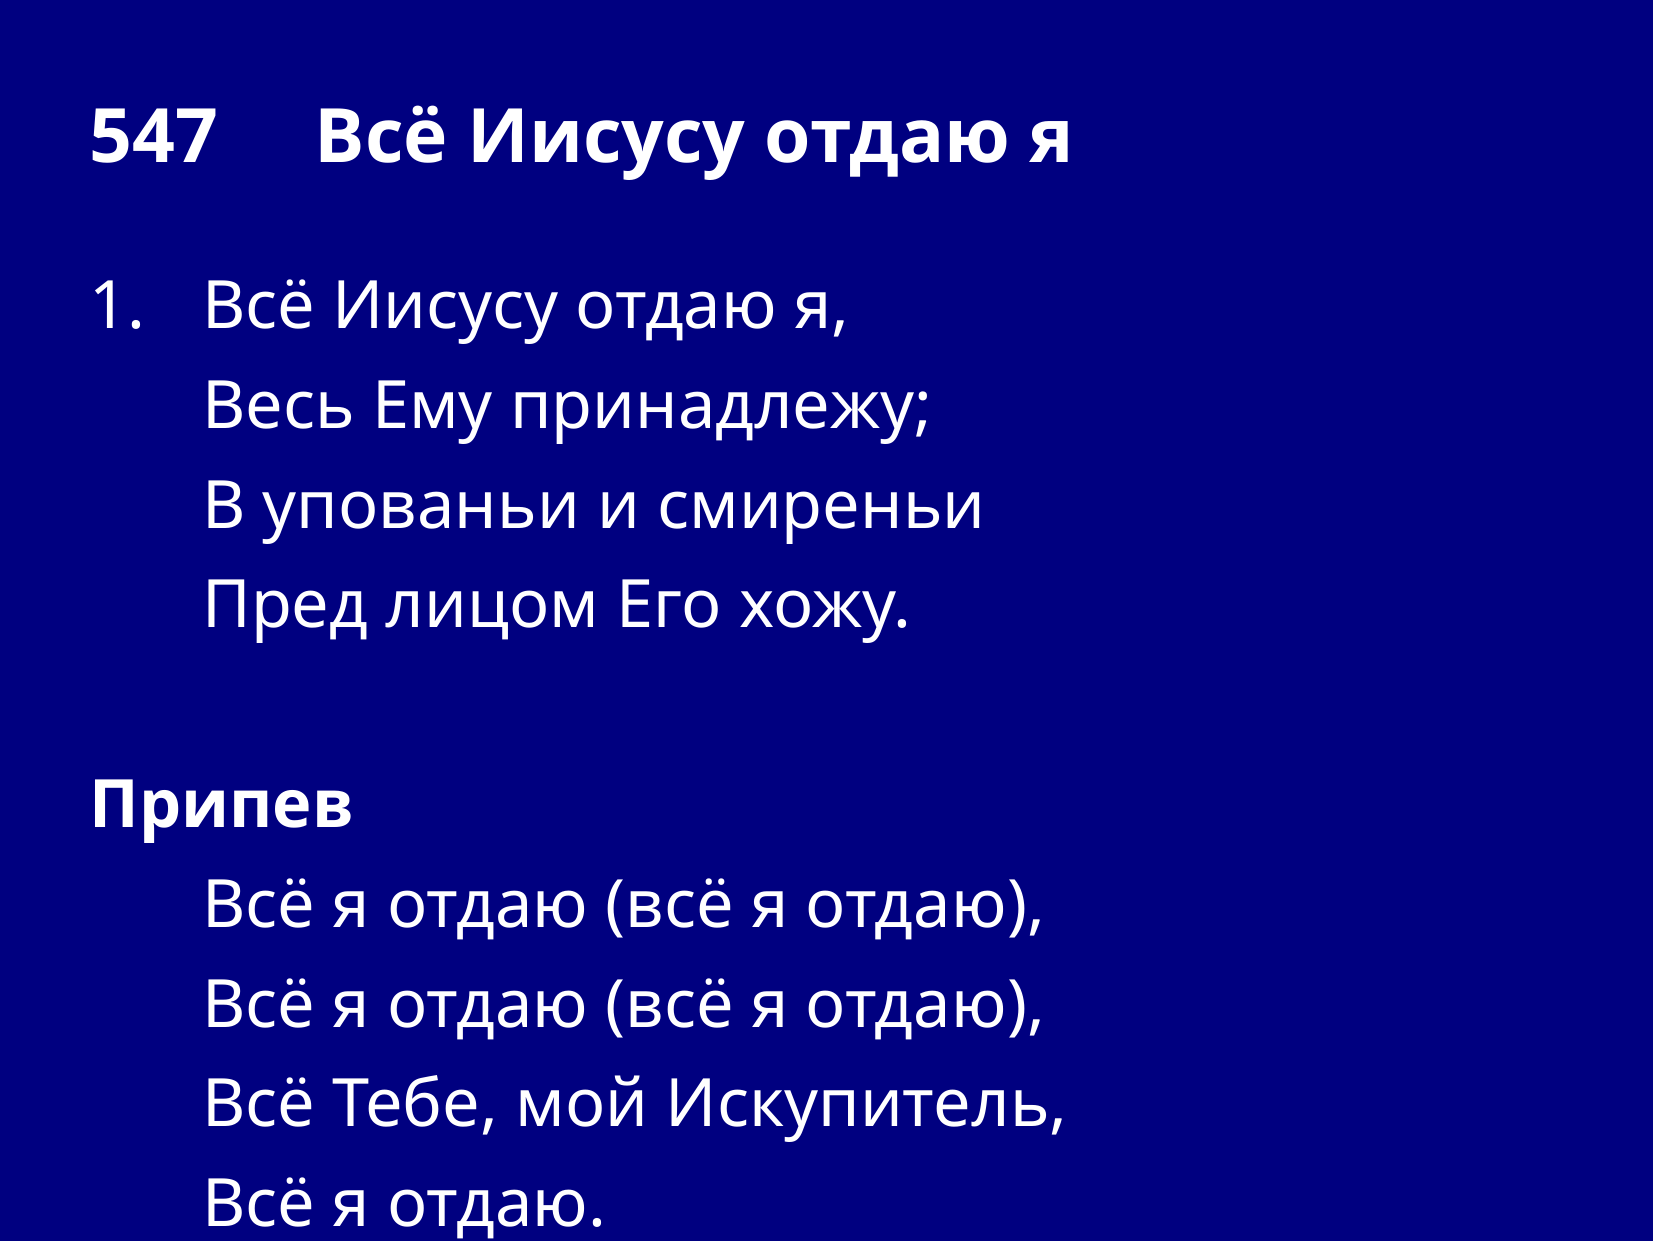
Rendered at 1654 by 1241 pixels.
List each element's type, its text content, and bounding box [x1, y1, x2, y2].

text_box 547 Всё Иисусу отдаю я [75, 75, 1576, 188]
text_box 1. Всё Иисусу отдаю я, Весь Ему принадлежу; В упованьи и смиреньи Пред лицом Его хожу. Припев Всё я отдаю (всё я отдаю), Всё я отдаю (всё я отдаю), Всё Тебе, мой Искупитель, Всё я отдаю. [75, 188, 1576, 1163]
